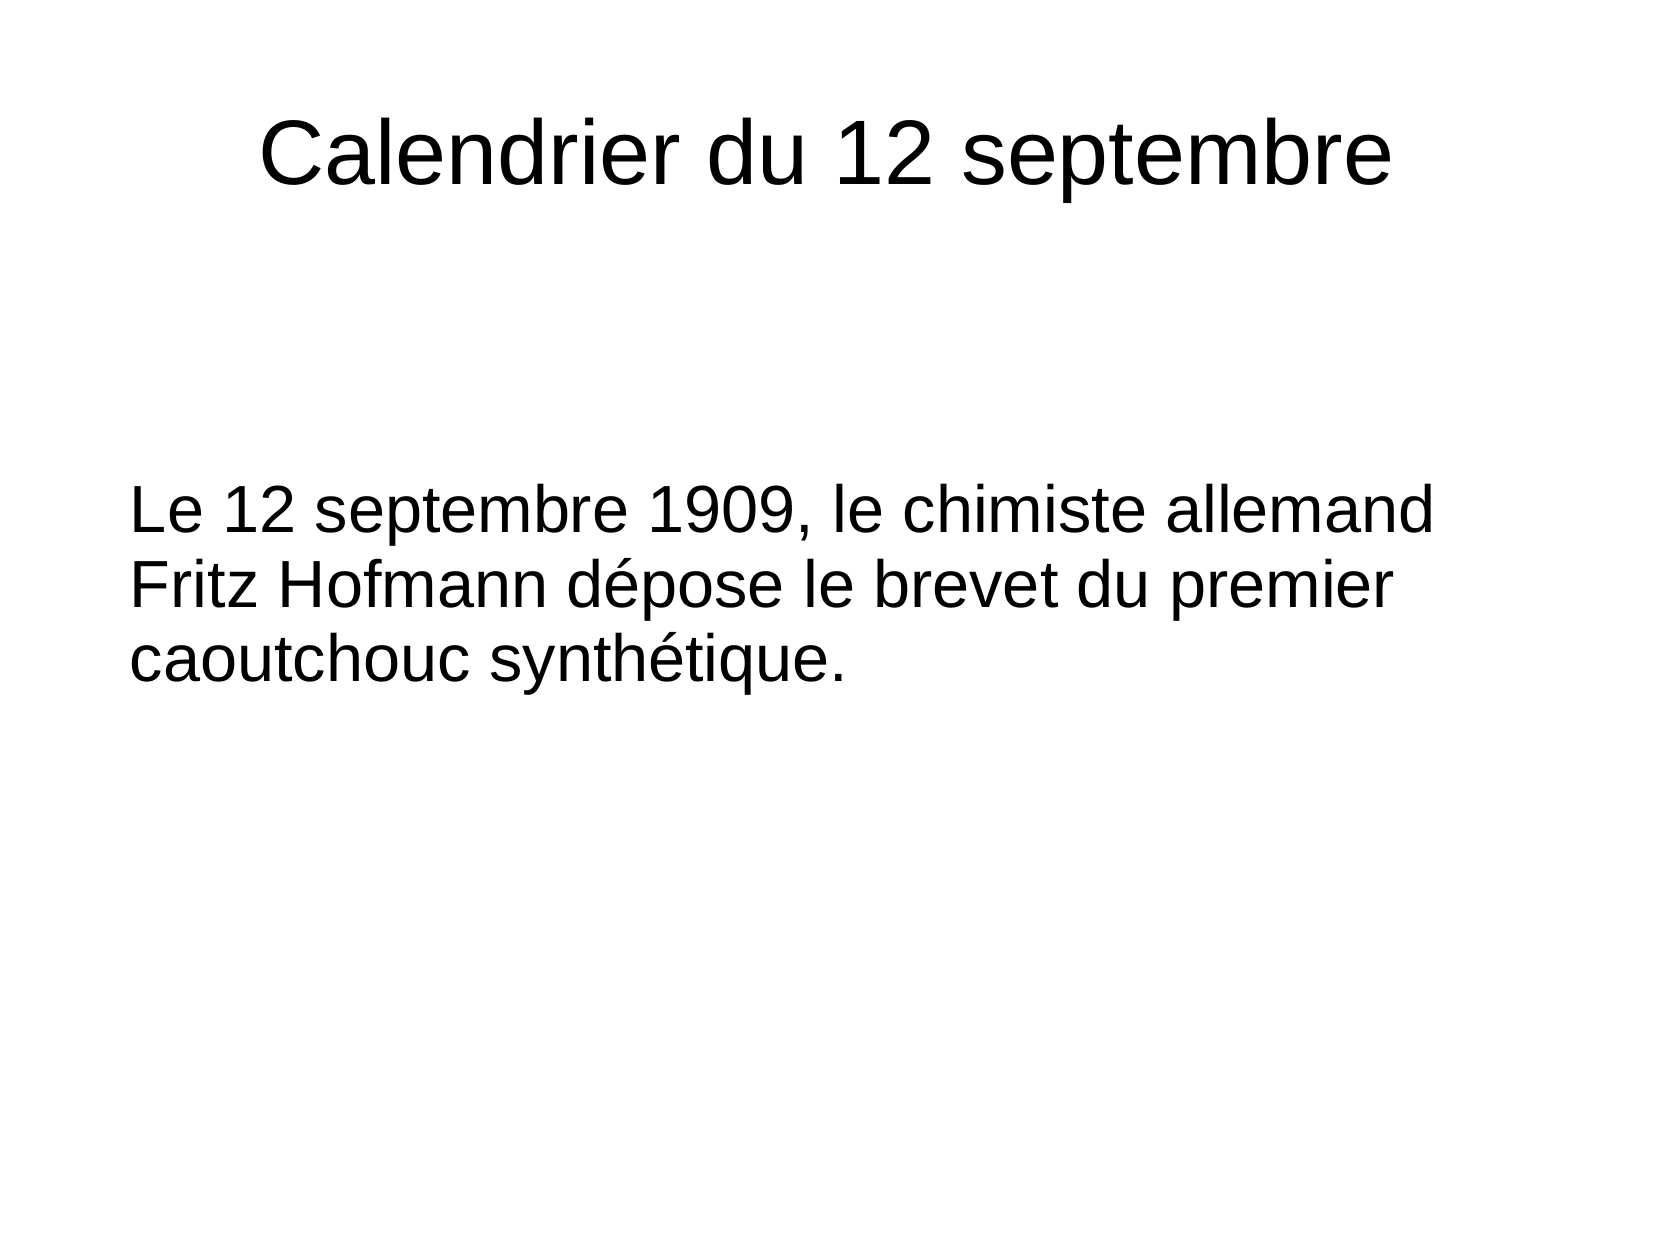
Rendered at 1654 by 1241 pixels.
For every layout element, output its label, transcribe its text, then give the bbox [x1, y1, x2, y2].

title Calendrier du 12 septembre [82, 49, 1571, 257]
list Le 12 septembre 1909, le chimiste allemand Fritz Hofmann dépose le brevet du premier caoutchouc synthétique. [59, 272, 1548, 993]
